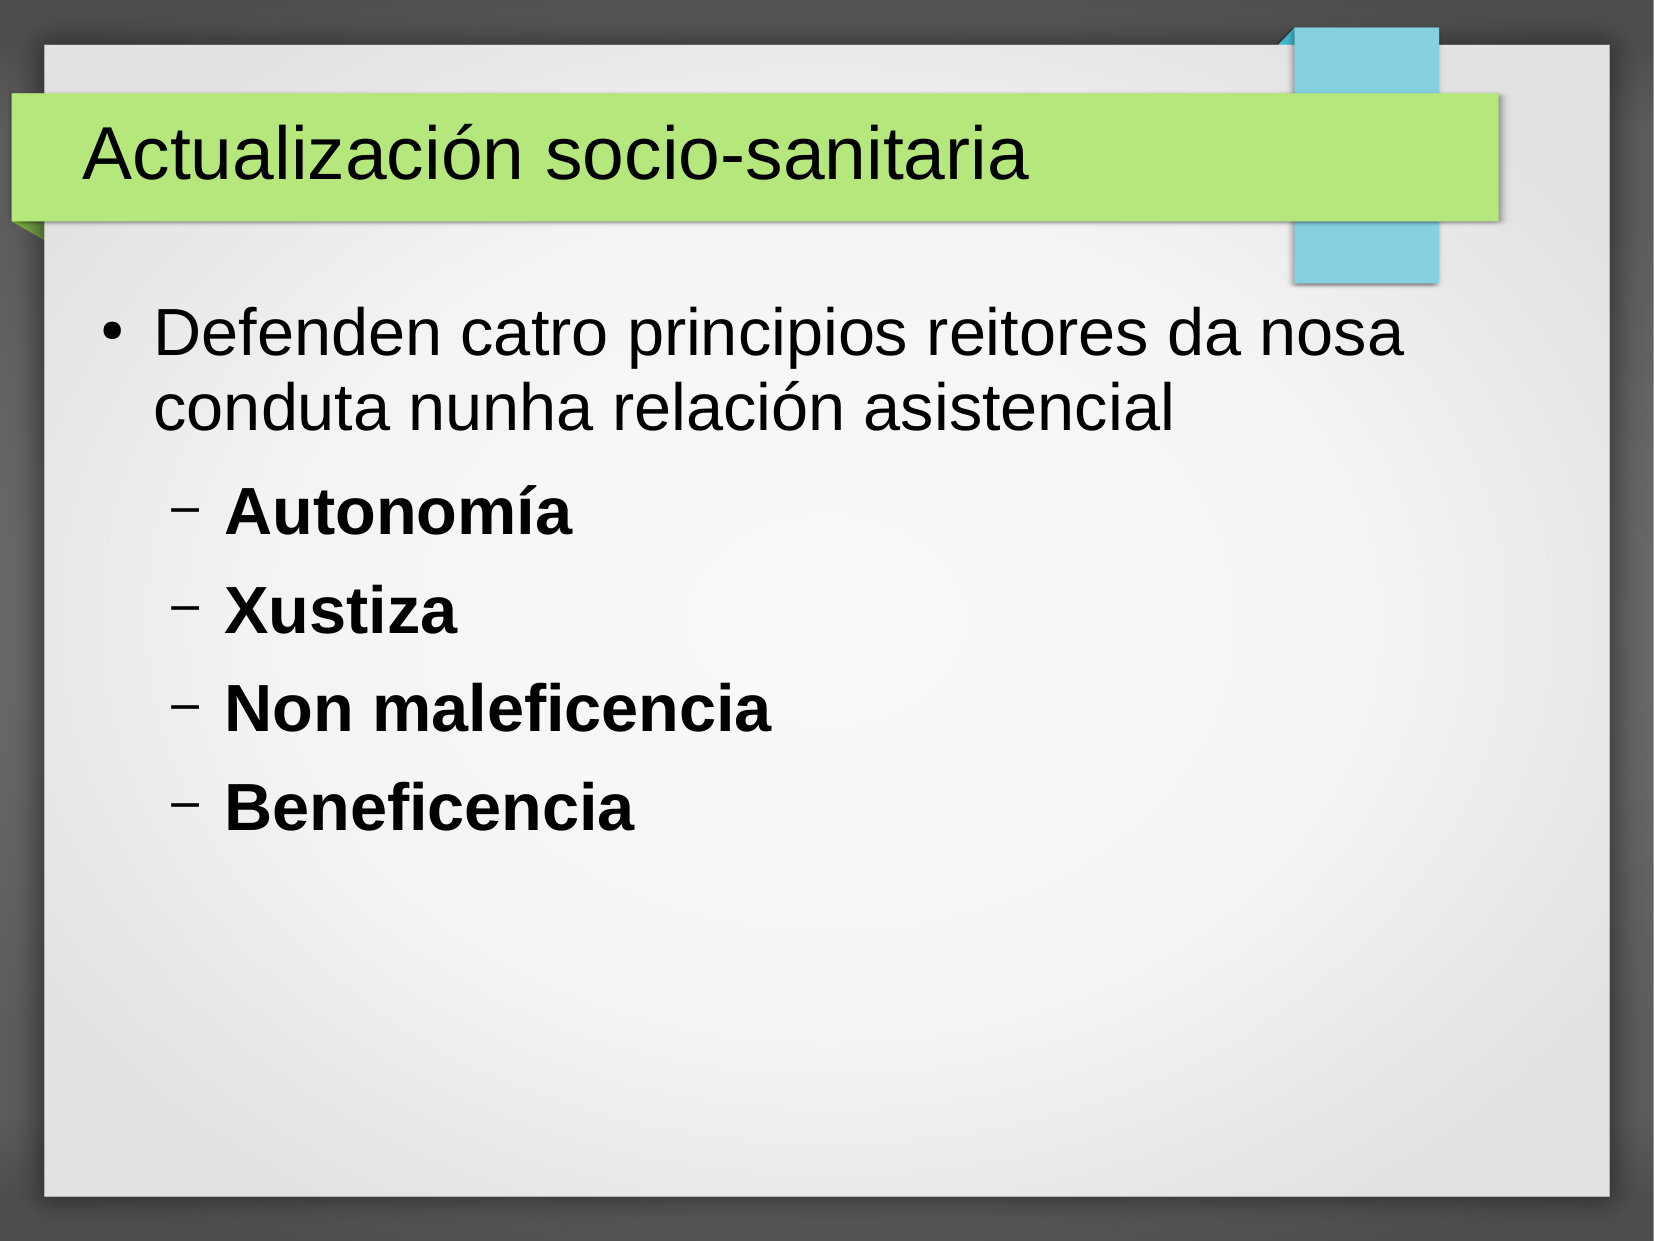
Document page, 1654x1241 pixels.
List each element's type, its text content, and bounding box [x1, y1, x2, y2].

list Defenden catro principios reitores da nosa conduta nunha relación asistencial Autonomía Xustiza Non maleficencia Beneficencia [82, 295, 1571, 1015]
picture [0, 0, 1654, 1241]
title Actualización socio-sanitaria [82, 94, 1264, 213]
